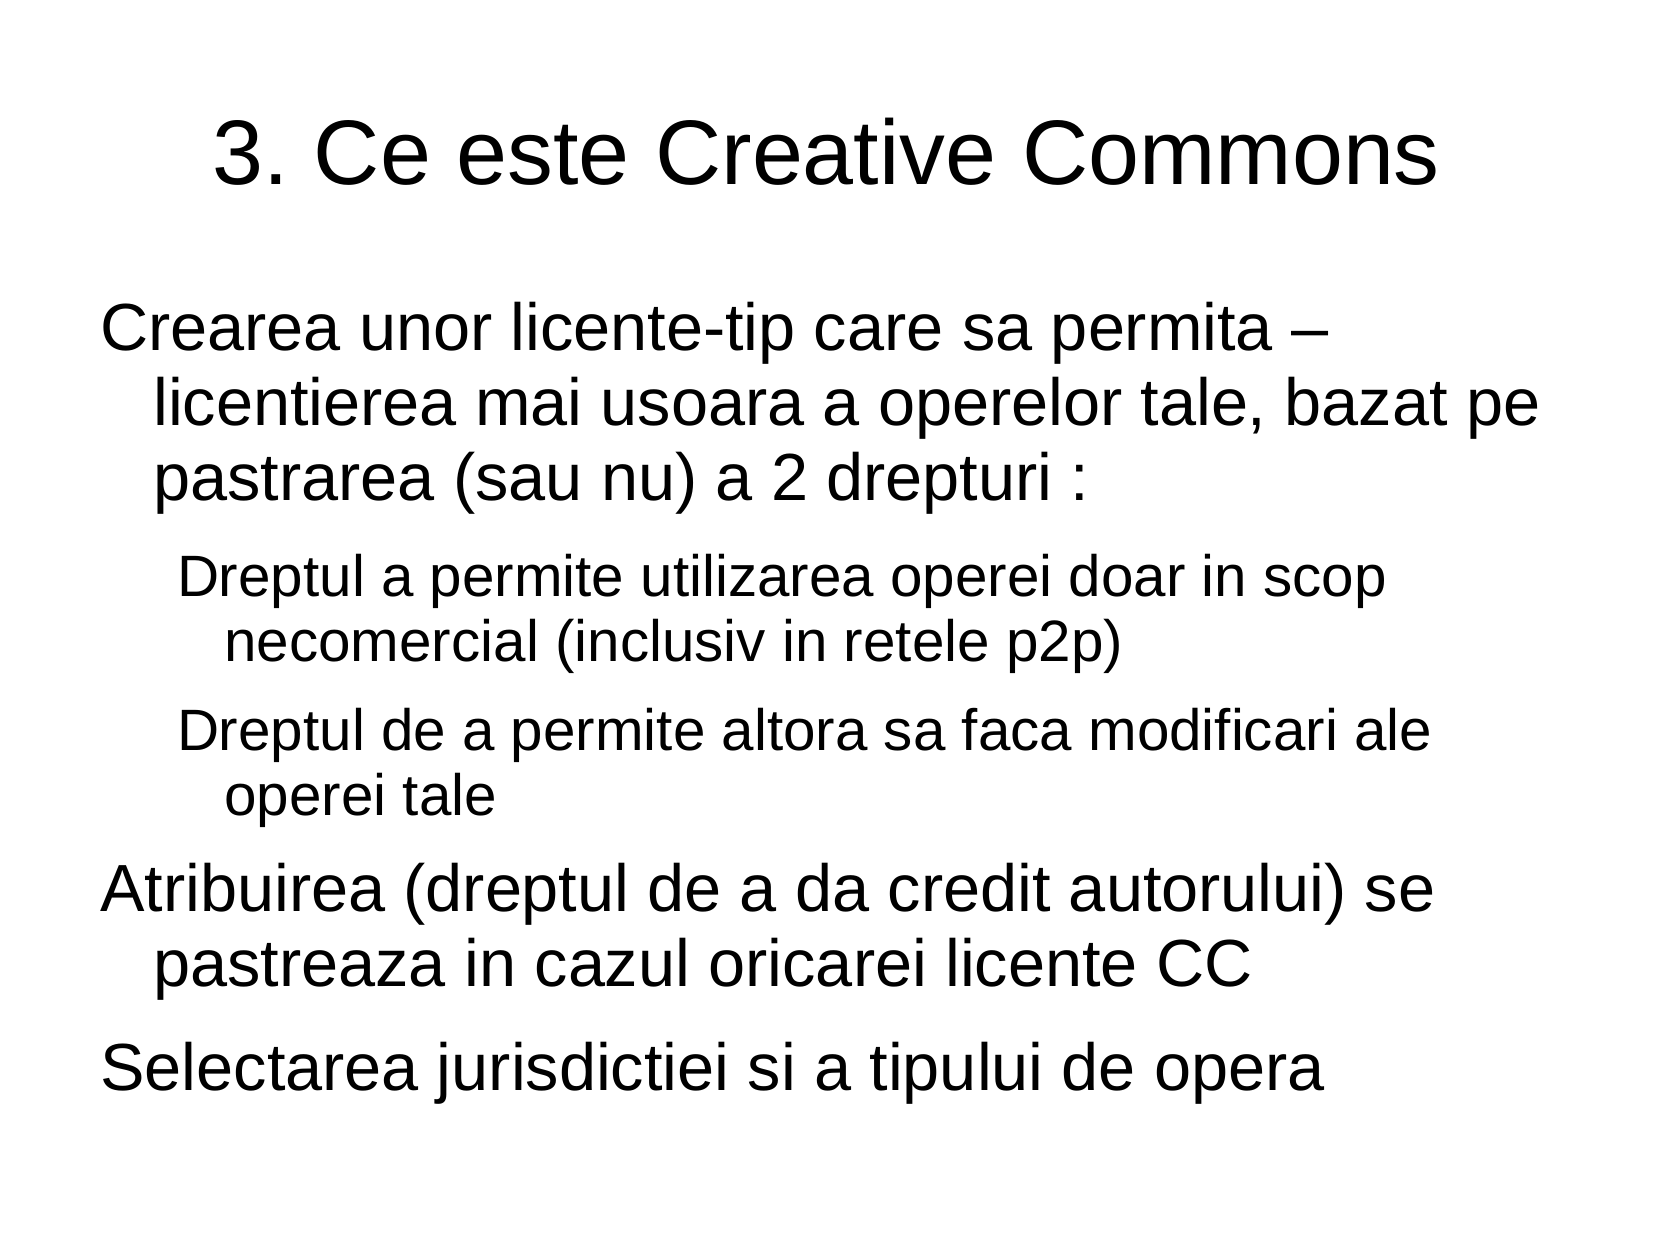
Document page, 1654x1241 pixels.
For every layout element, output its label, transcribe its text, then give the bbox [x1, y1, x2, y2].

title 3. Ce este Creative Commons [82, 49, 1571, 257]
list Crearea unor licente-tip care sa permita – licentierea mai usoara a operelor tale, bazat pe pastrarea (sau nu) a 2 drepturi : Dreptul a permite utilizarea operei doar in scop necomercial (inclusiv in retele p2p) Dreptul de a permite altora sa faca modificari ale operei tale Atribuirea (dreptul de a da credit autorului) se pastreaza in cazul oricarei licente CC Selectarea jurisdictiei si a tipului de opera [82, 290, 1571, 1109]
